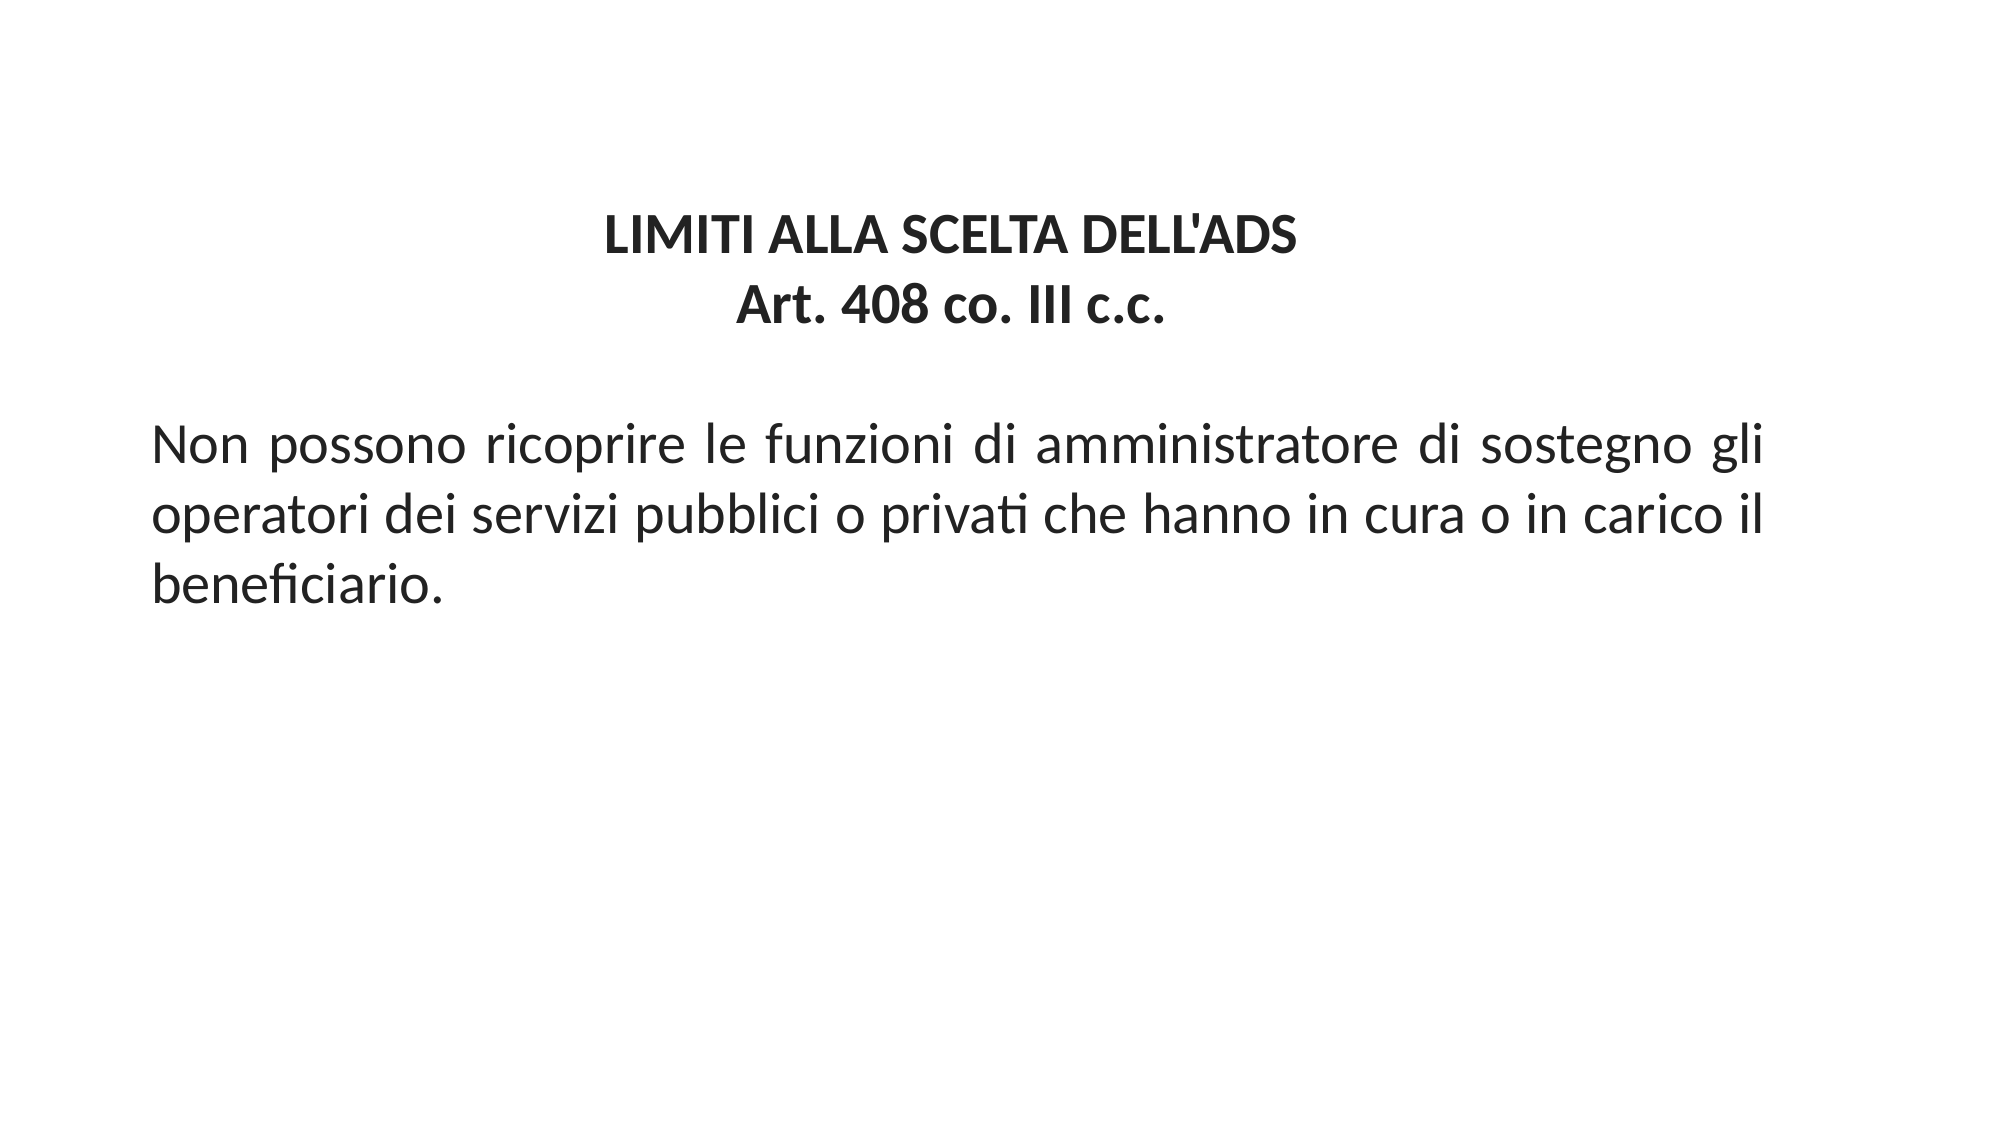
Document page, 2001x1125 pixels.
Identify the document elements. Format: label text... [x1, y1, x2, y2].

text_box LIMITI ALLA SCELTA DELL'ADS Art. 408 co. III c.c. Non possono ricoprire le funzioni di amministratore di sostegno gli operatori dei servizi pubblici o privati che hanno in cura o in carico il beneficiario. [136, 187, 1863, 622]
